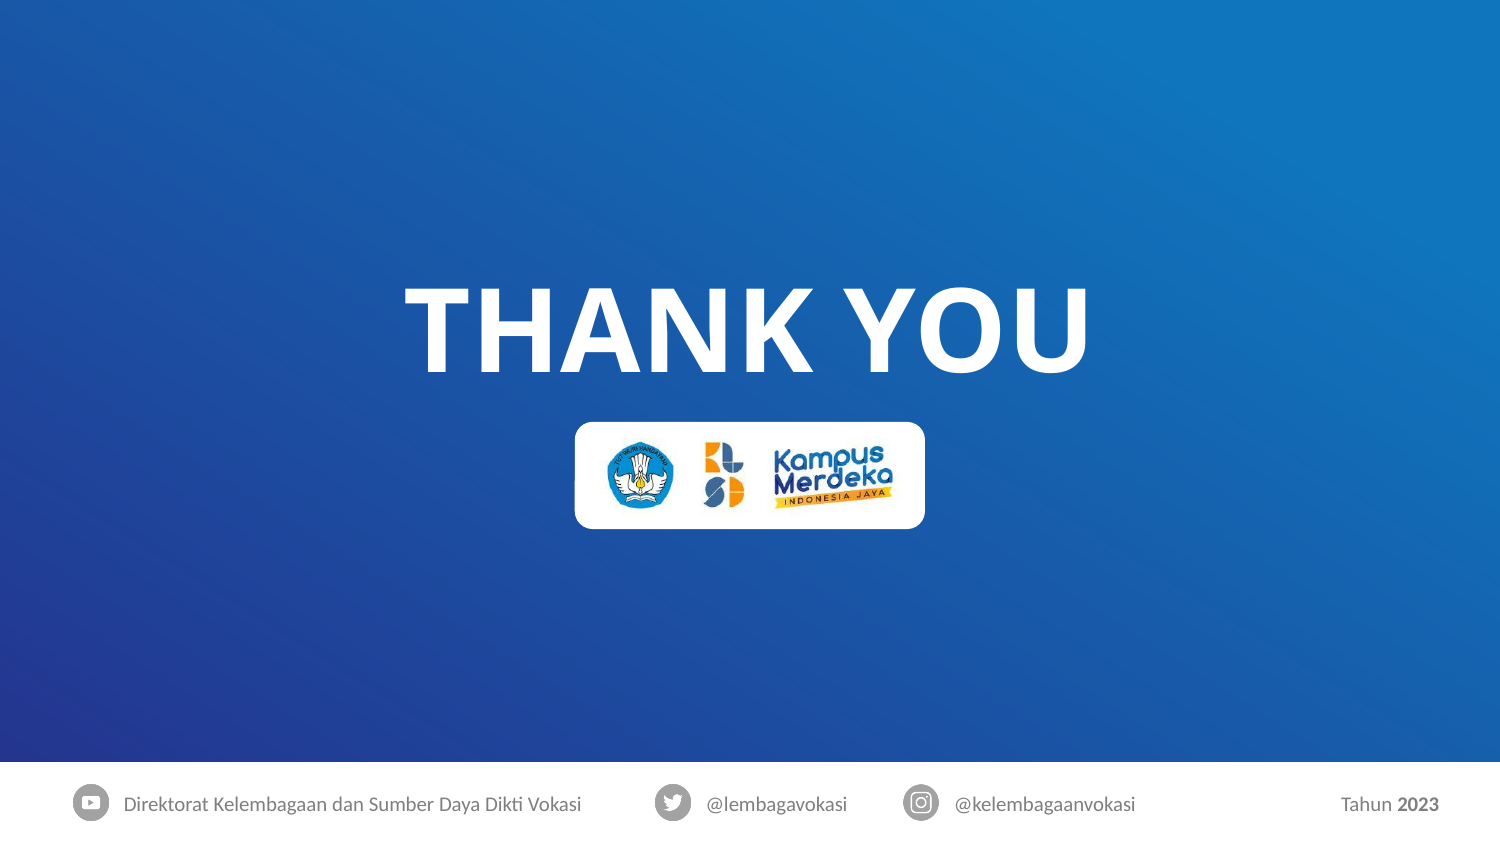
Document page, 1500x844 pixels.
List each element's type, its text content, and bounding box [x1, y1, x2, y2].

text_box [574, 421, 925, 530]
picture [655, 784, 691, 821]
picture [73, 784, 109, 821]
picture [903, 784, 939, 821]
text_box THANK YOU [368, 274, 1132, 403]
picture [592, 432, 908, 519]
